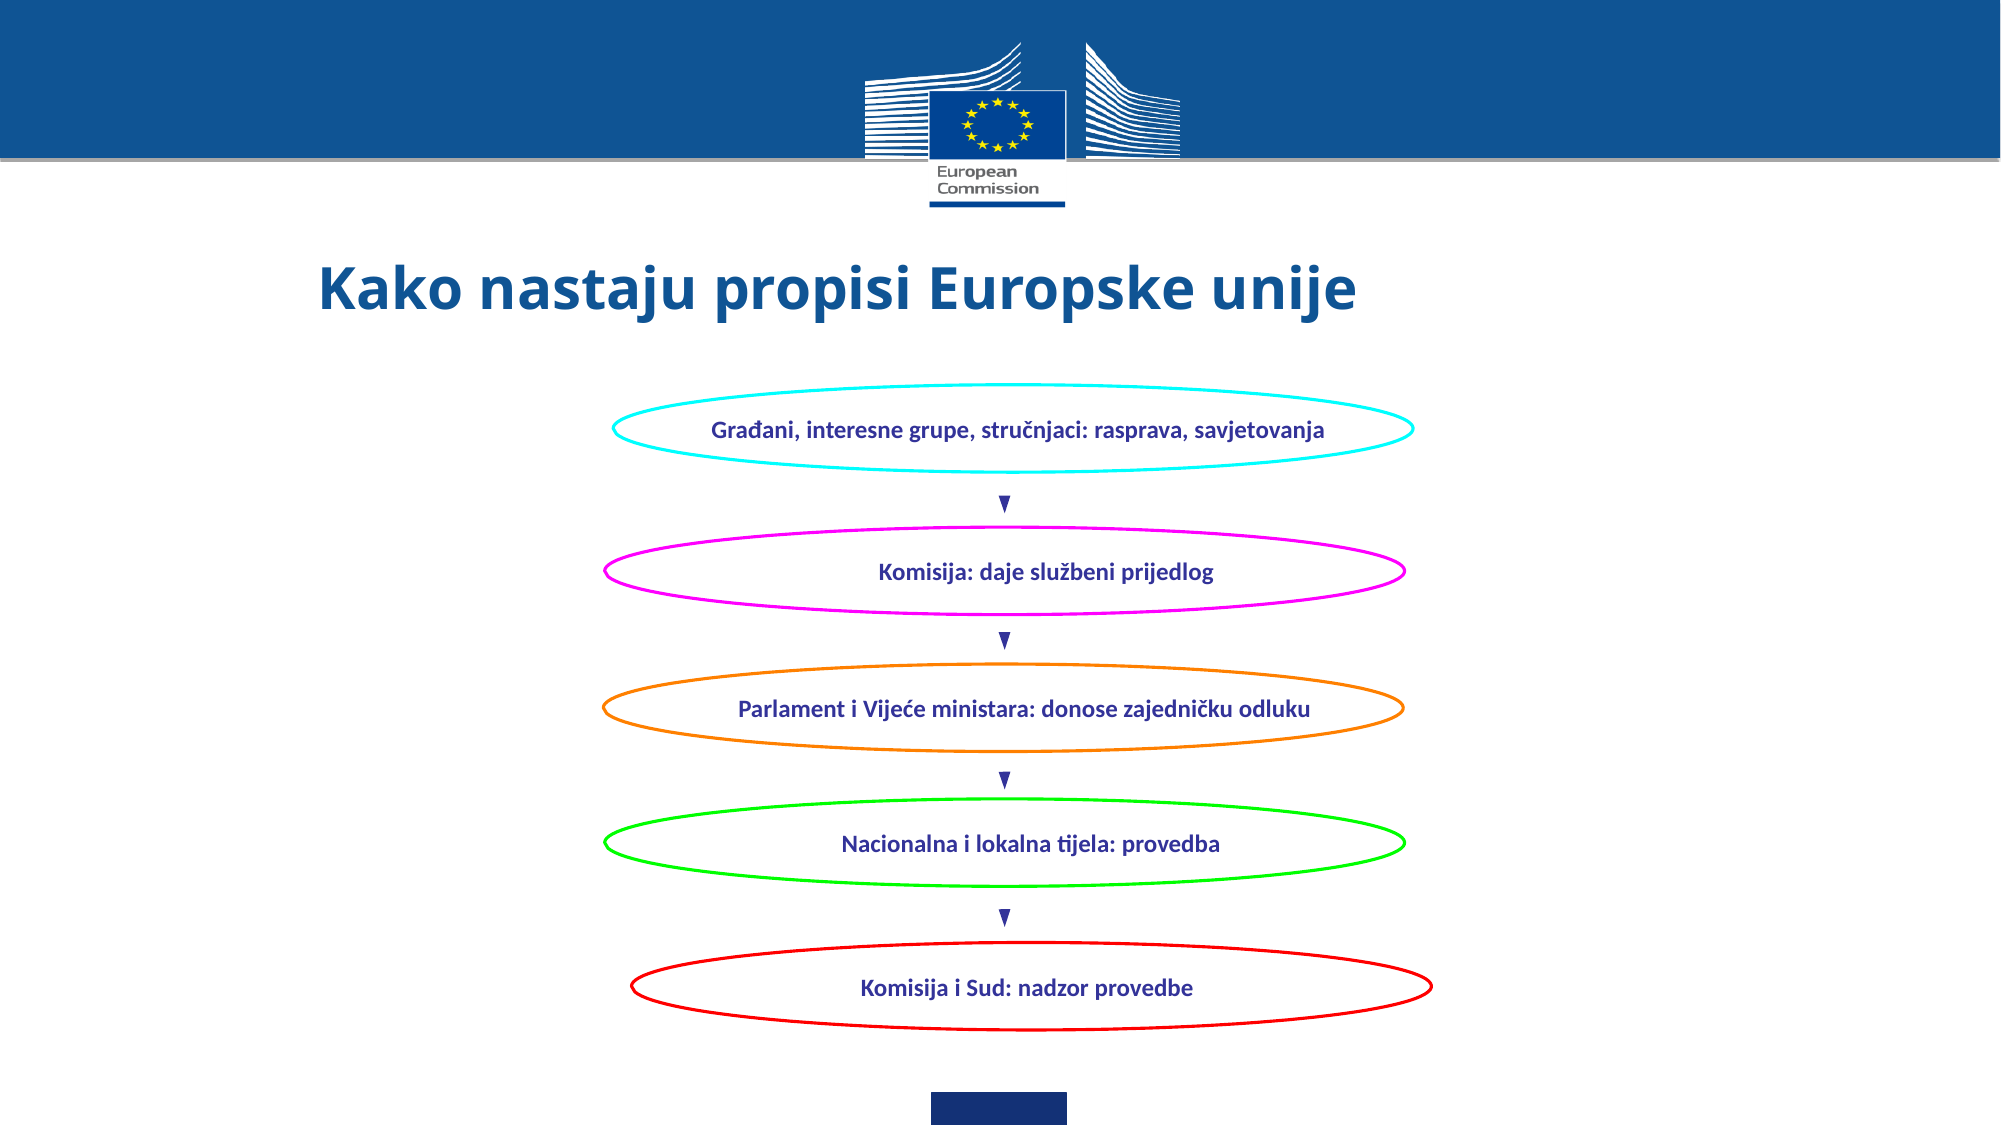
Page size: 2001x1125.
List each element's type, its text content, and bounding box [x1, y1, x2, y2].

text_box Komisija i Sud: nadzor provedbe [1334, 955, 1421, 974]
text_box [726, 874, 1283, 887]
text_box Komisija i Sud: nadzor provedbe [634, 955, 729, 978]
text_box Komisija i Sud: nadzor provedbe [634, 955, 1421, 1017]
text_box Nacionalna i lokalna tijela: provedba [638, 811, 1425, 874]
text_box Građani, interesne grupe, stručnjaci: rasprava, savjetovanja [625, 397, 1413, 460]
text_box Komisija i Sud: nadzor provedbe [1338, 999, 1421, 1017]
text_box [719, 664, 1288, 677]
text_box [613, 417, 625, 439]
text_box [728, 798, 1282, 811]
text_box [736, 460, 1290, 473]
text_box Parlament i Vijeće ministara: donose zajedničku odluku [634, 677, 1422, 739]
text_box Kako nastaju propisi Europske unije [303, 244, 1508, 328]
text_box [723, 739, 1284, 752]
text_box [735, 384, 1292, 397]
text_box Komisija i Sud: nadzor provedbe [634, 994, 725, 1017]
text_box [723, 602, 1286, 615]
text_box [603, 690, 634, 725]
text_box [604, 549, 656, 593]
text_box Komisija: daje službeni prijedlog [656, 540, 1443, 602]
text_box [604, 825, 638, 861]
text_box [721, 527, 1289, 540]
